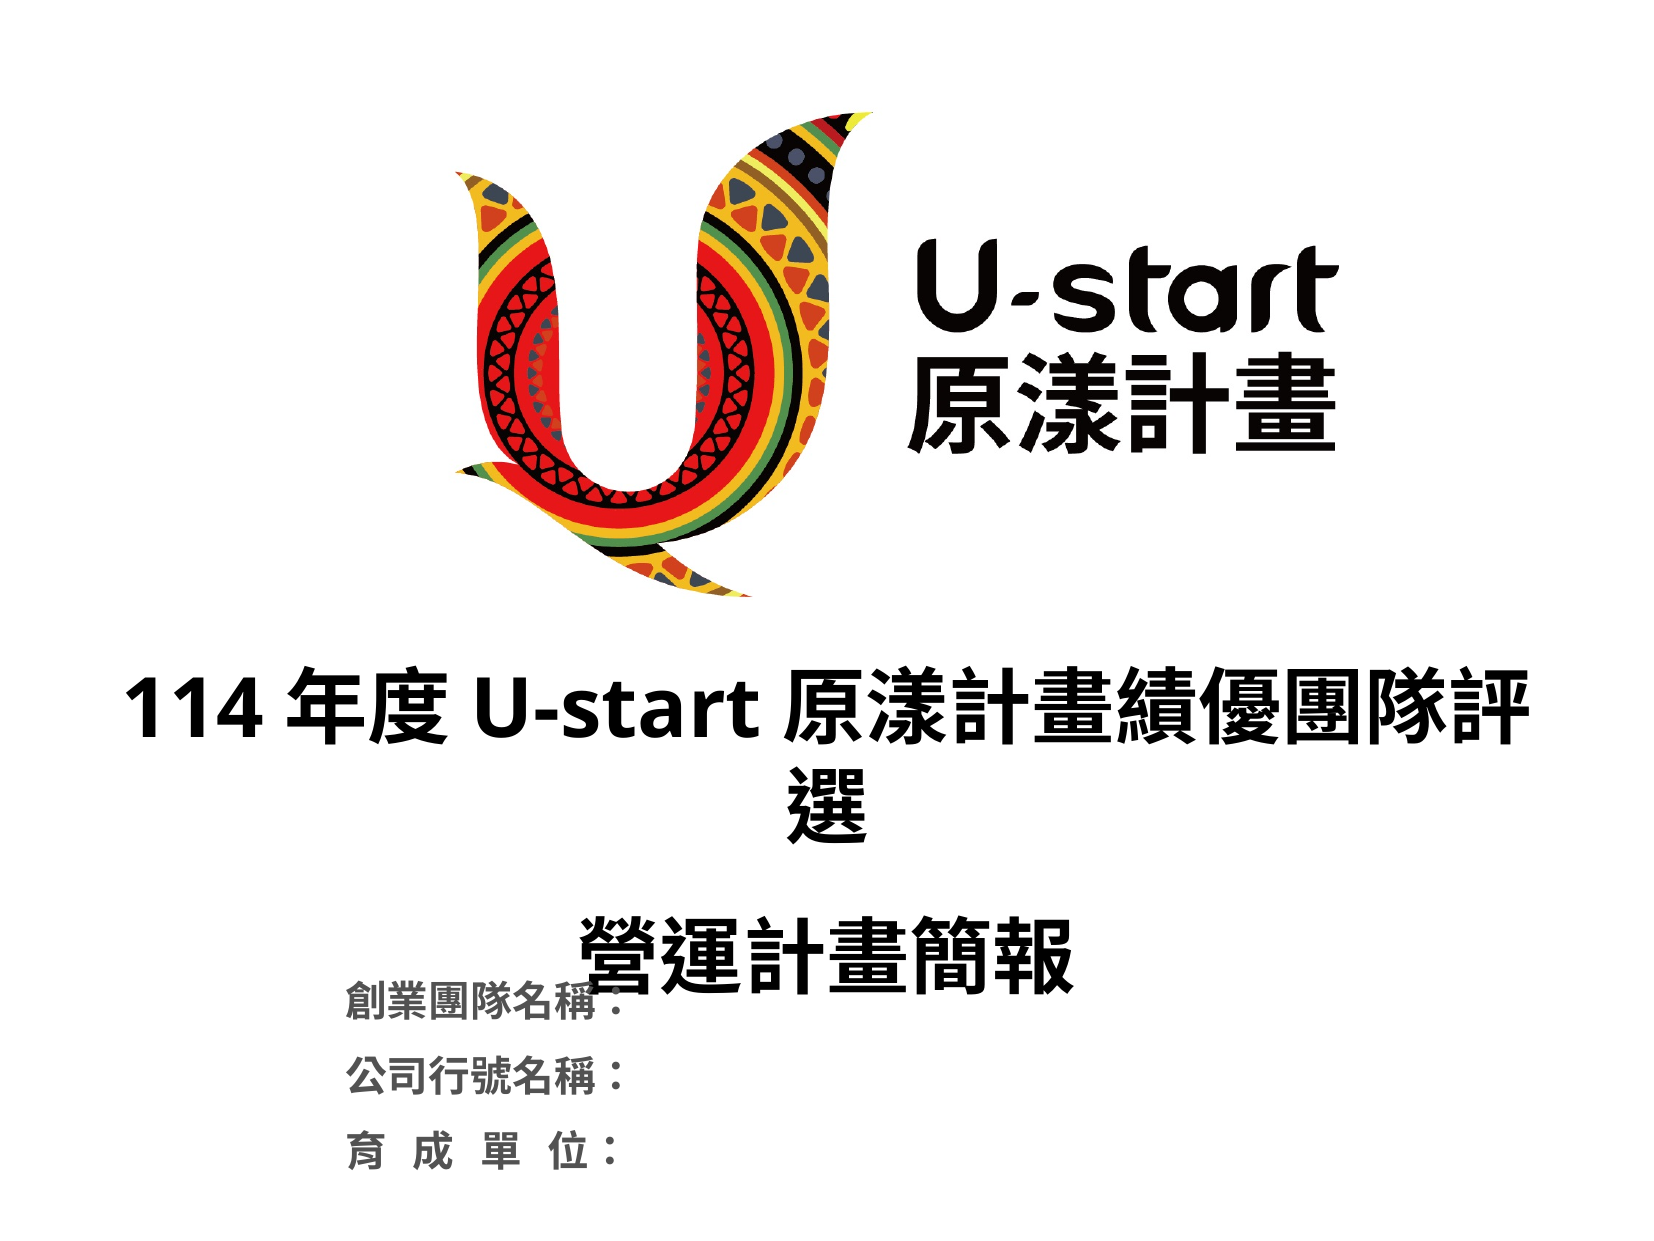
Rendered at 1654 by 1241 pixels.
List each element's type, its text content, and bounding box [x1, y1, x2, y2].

text_box 創業團隊名稱： 公司行號名稱： 育成單位： [333, 943, 1249, 1181]
picture [413, 96, 1367, 607]
text_box 114年度U-start原漾計畫績優團隊評選 營運計畫簡報 [84, 648, 1569, 1010]
